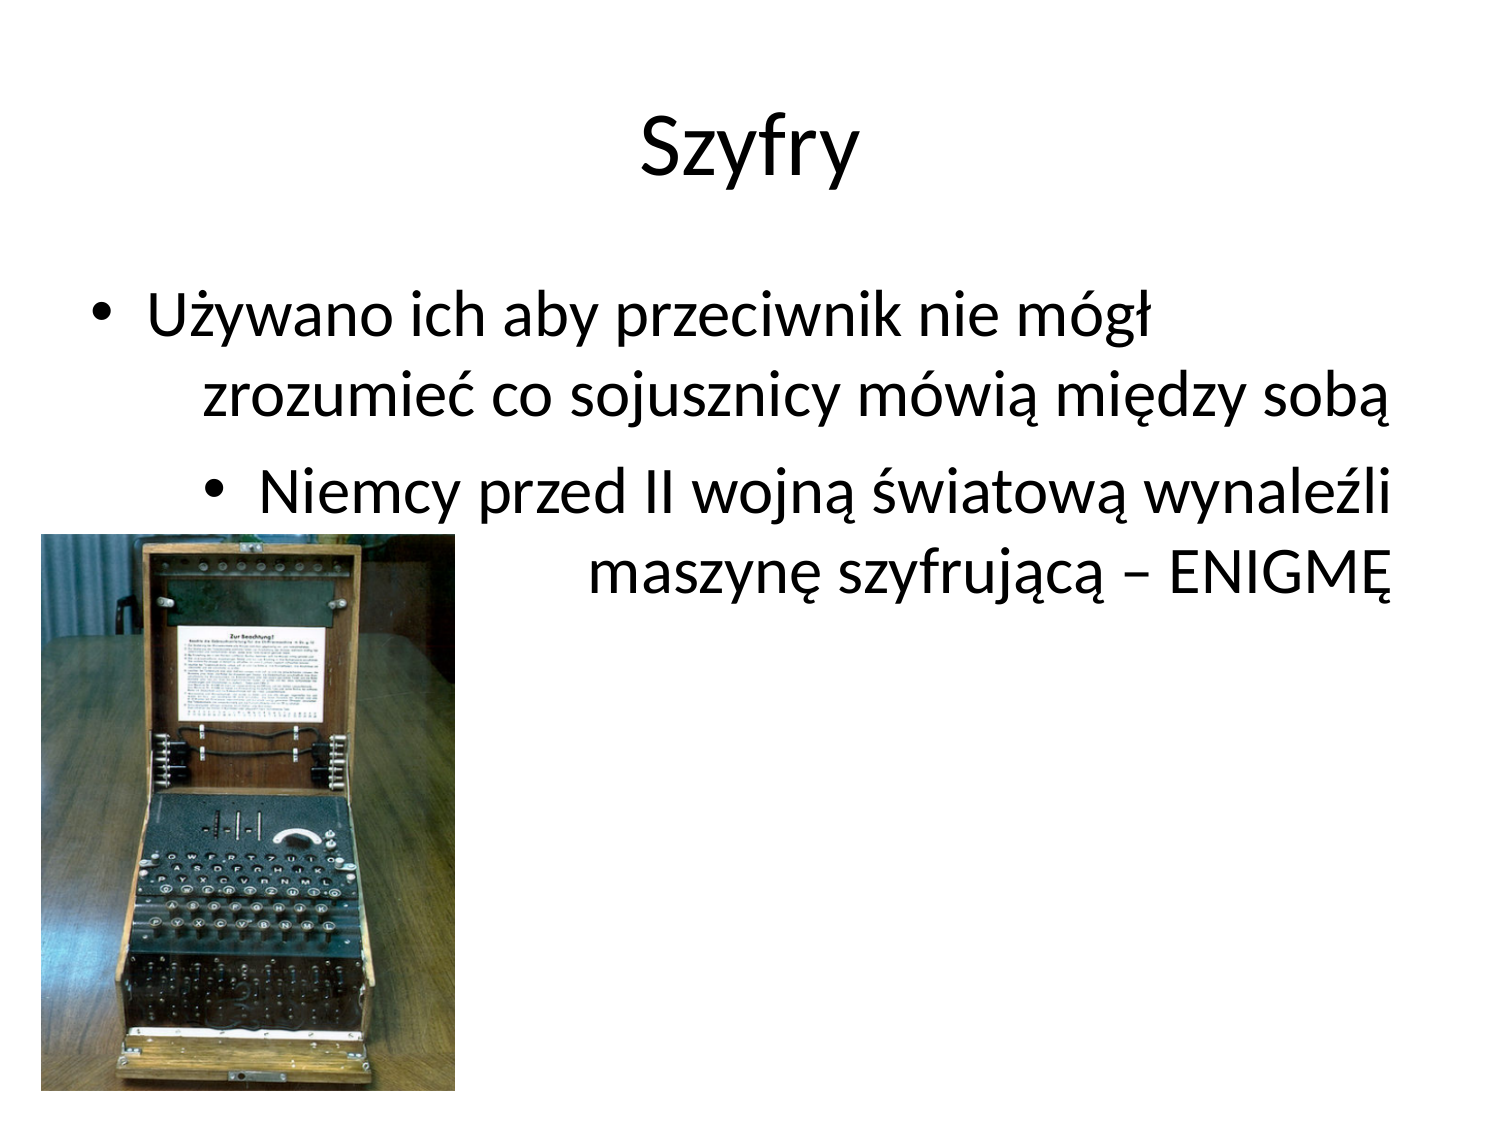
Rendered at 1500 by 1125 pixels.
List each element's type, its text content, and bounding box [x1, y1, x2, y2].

title Szyfry [75, 45, 1426, 233]
picture [41, 532, 455, 1092]
list Używano ich aby przeciwnik nie mógł zrozumieć co sojusznicy mówią między sobą Niemcy przed II wojną światową wynaleźli maszynę szyfrującą – ENIGMĘ [75, 262, 1426, 1005]
